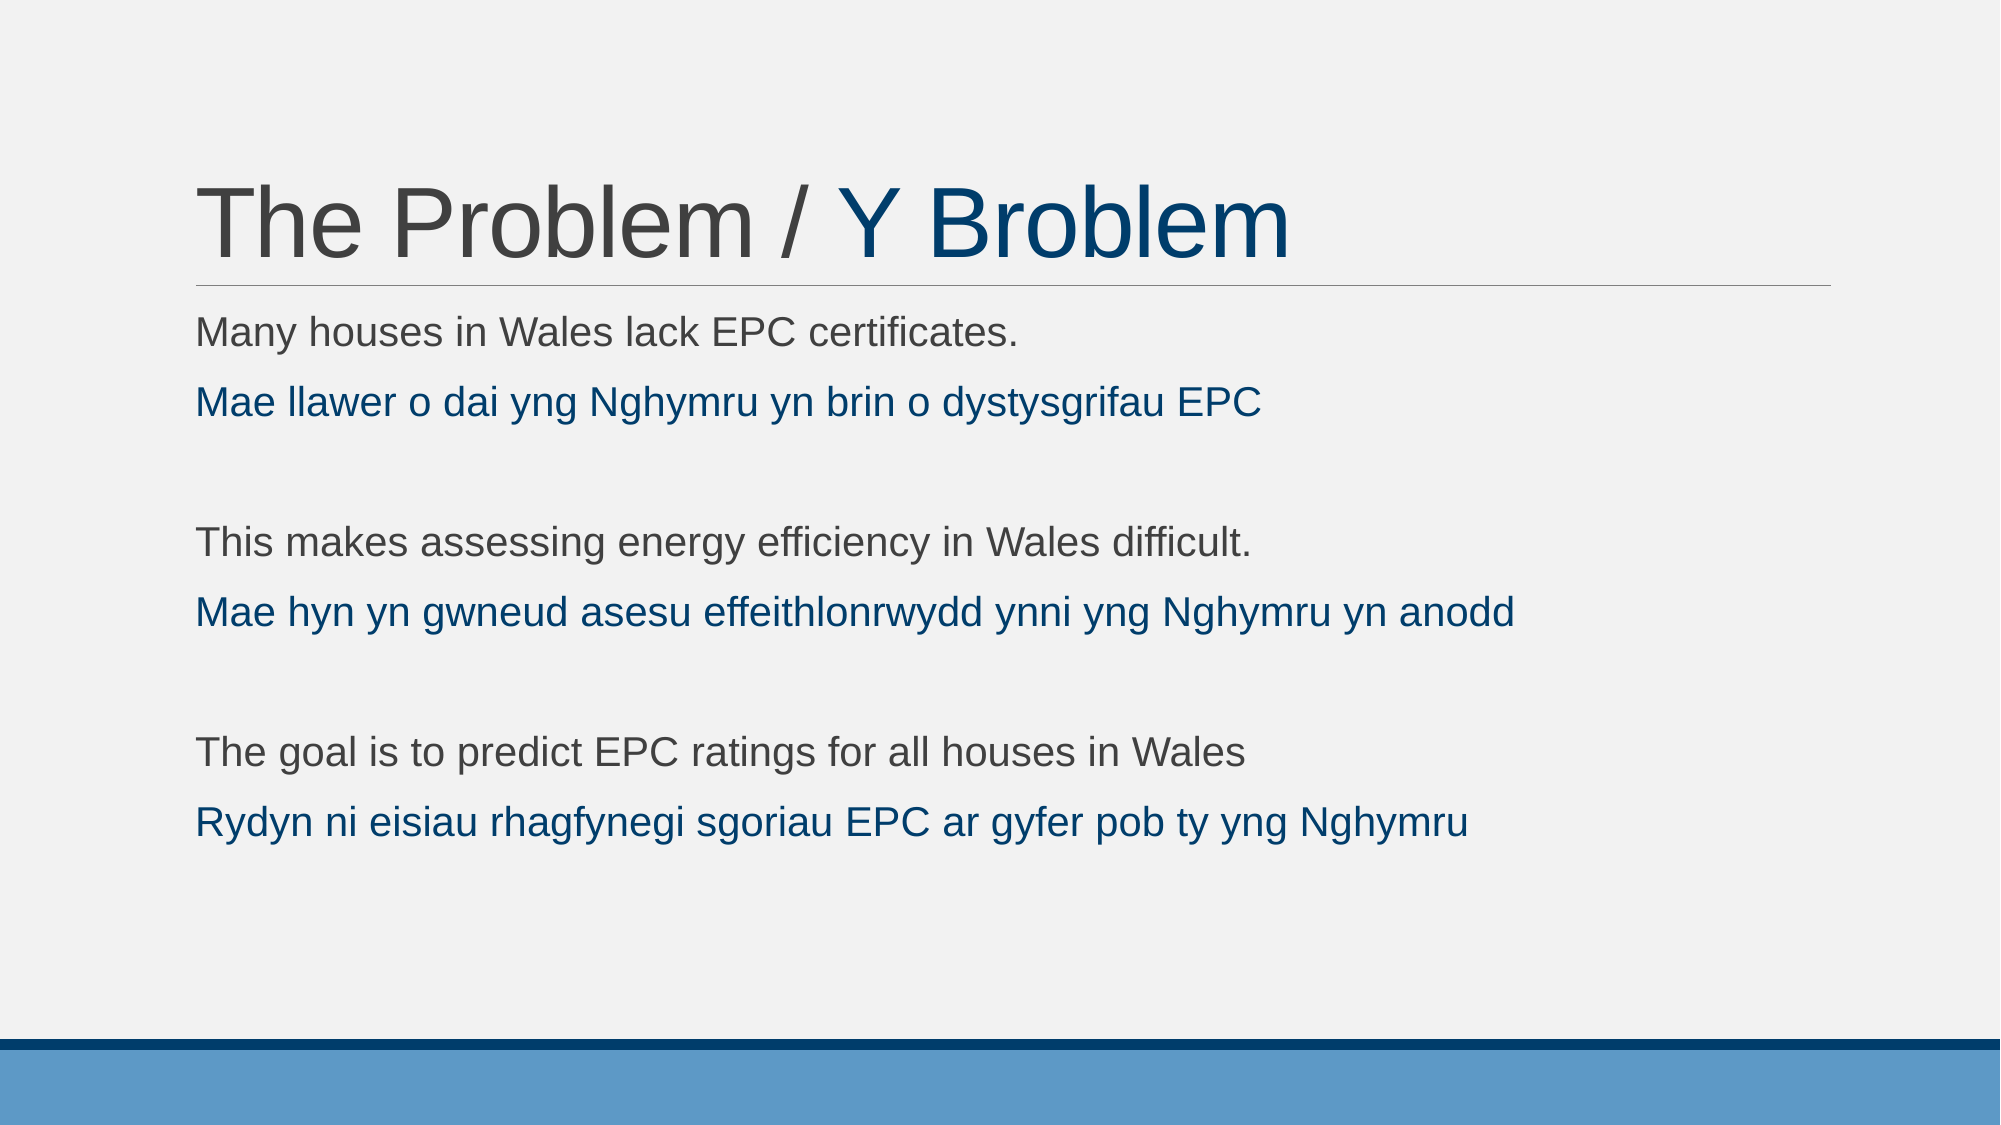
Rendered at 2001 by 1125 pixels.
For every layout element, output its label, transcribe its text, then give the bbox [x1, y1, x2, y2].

list Many houses in Wales lack EPC certificates. Mae llawer o dai yng Nghymru yn brin o dystysgrifau EPC This makes assessing energy efficiency in Wales difficult. Mae hyn yn gwneud asesu effeithlonrwydd ynni yng Nghymru yn anodd The goal is to predict EPC ratings for all houses in Wales Rydyn ni eisiau rhagfynegi sgoriau EPC ar gyfer pob ty yng Nghymru [180, 302, 1831, 963]
title The Problem / Y Broblem [180, 47, 1831, 286]
